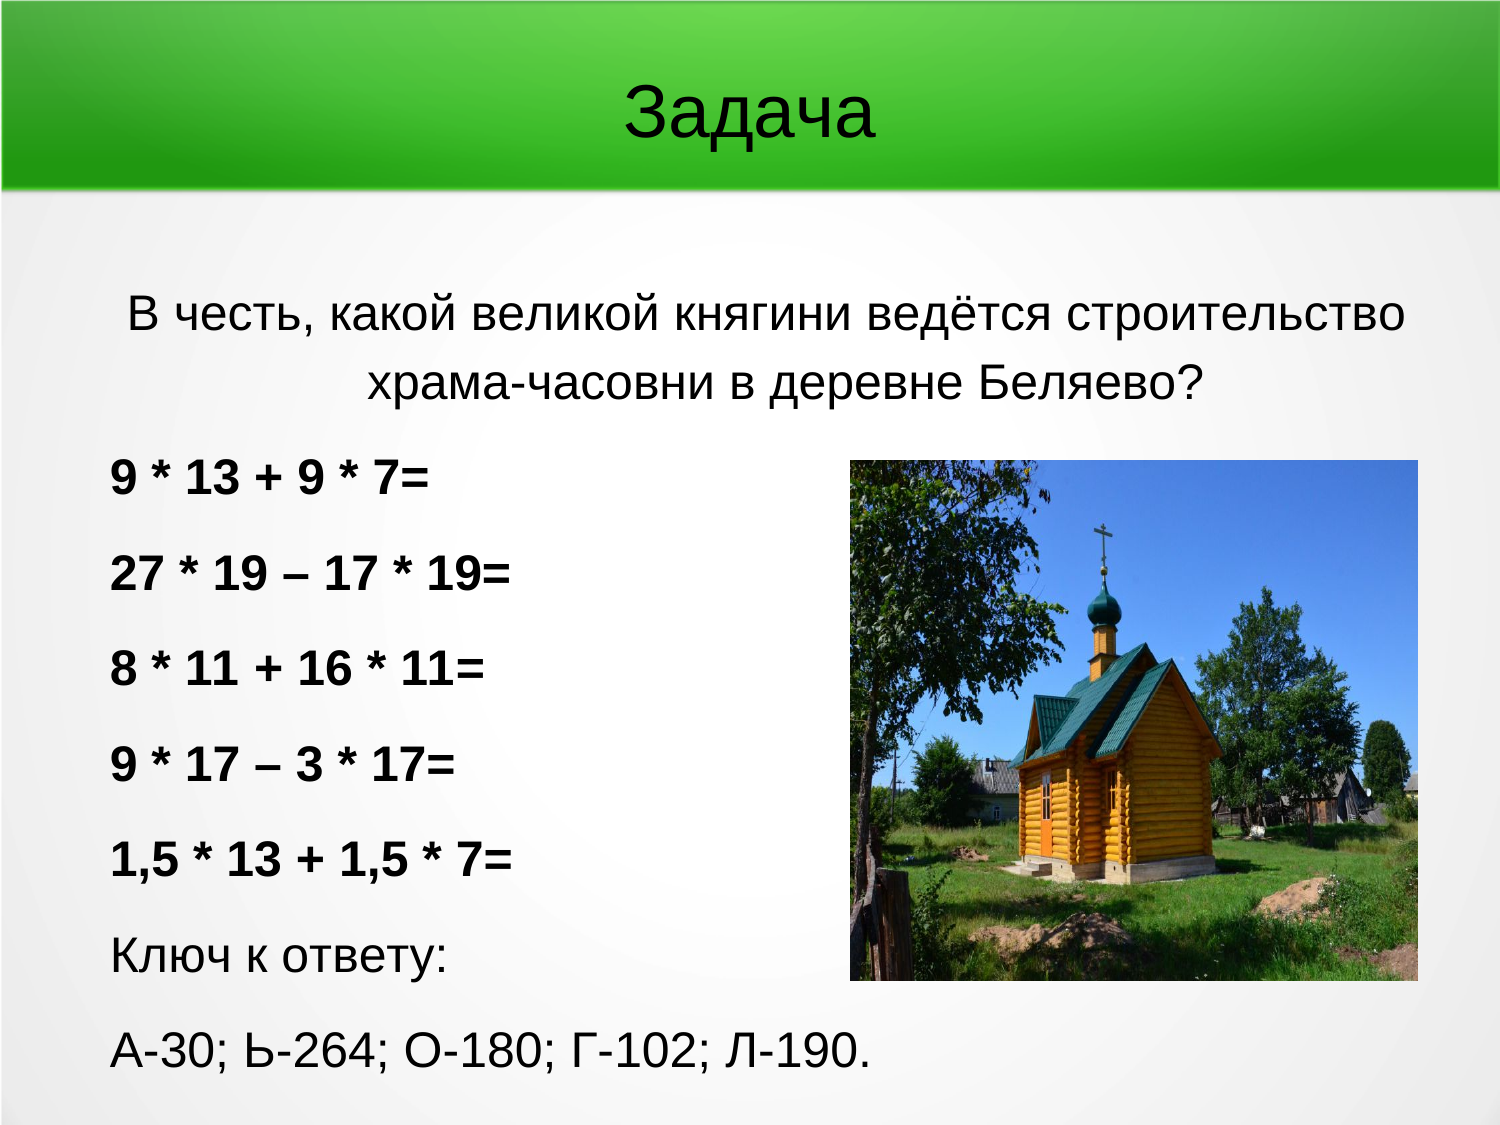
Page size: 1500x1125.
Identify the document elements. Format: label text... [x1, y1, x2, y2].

text_box Задача [75, 27, 1426, 187]
picture [0, 0, 1500, 1125]
text_box В честь, какой великой княгини ведётся строительство храма-часовни в деревне Беляево? 9 * 13 + 9 * 7= 27 * 19 – 17 * 19= 8 * 11 + 16 * 11= 9 * 17 – 3 * 17= 1,5 * 13 + 1,5 * 7= Ключ к ответу: А-30; Ь-264; О-180; Г-102; Л-190. [90, 271, 1410, 924]
